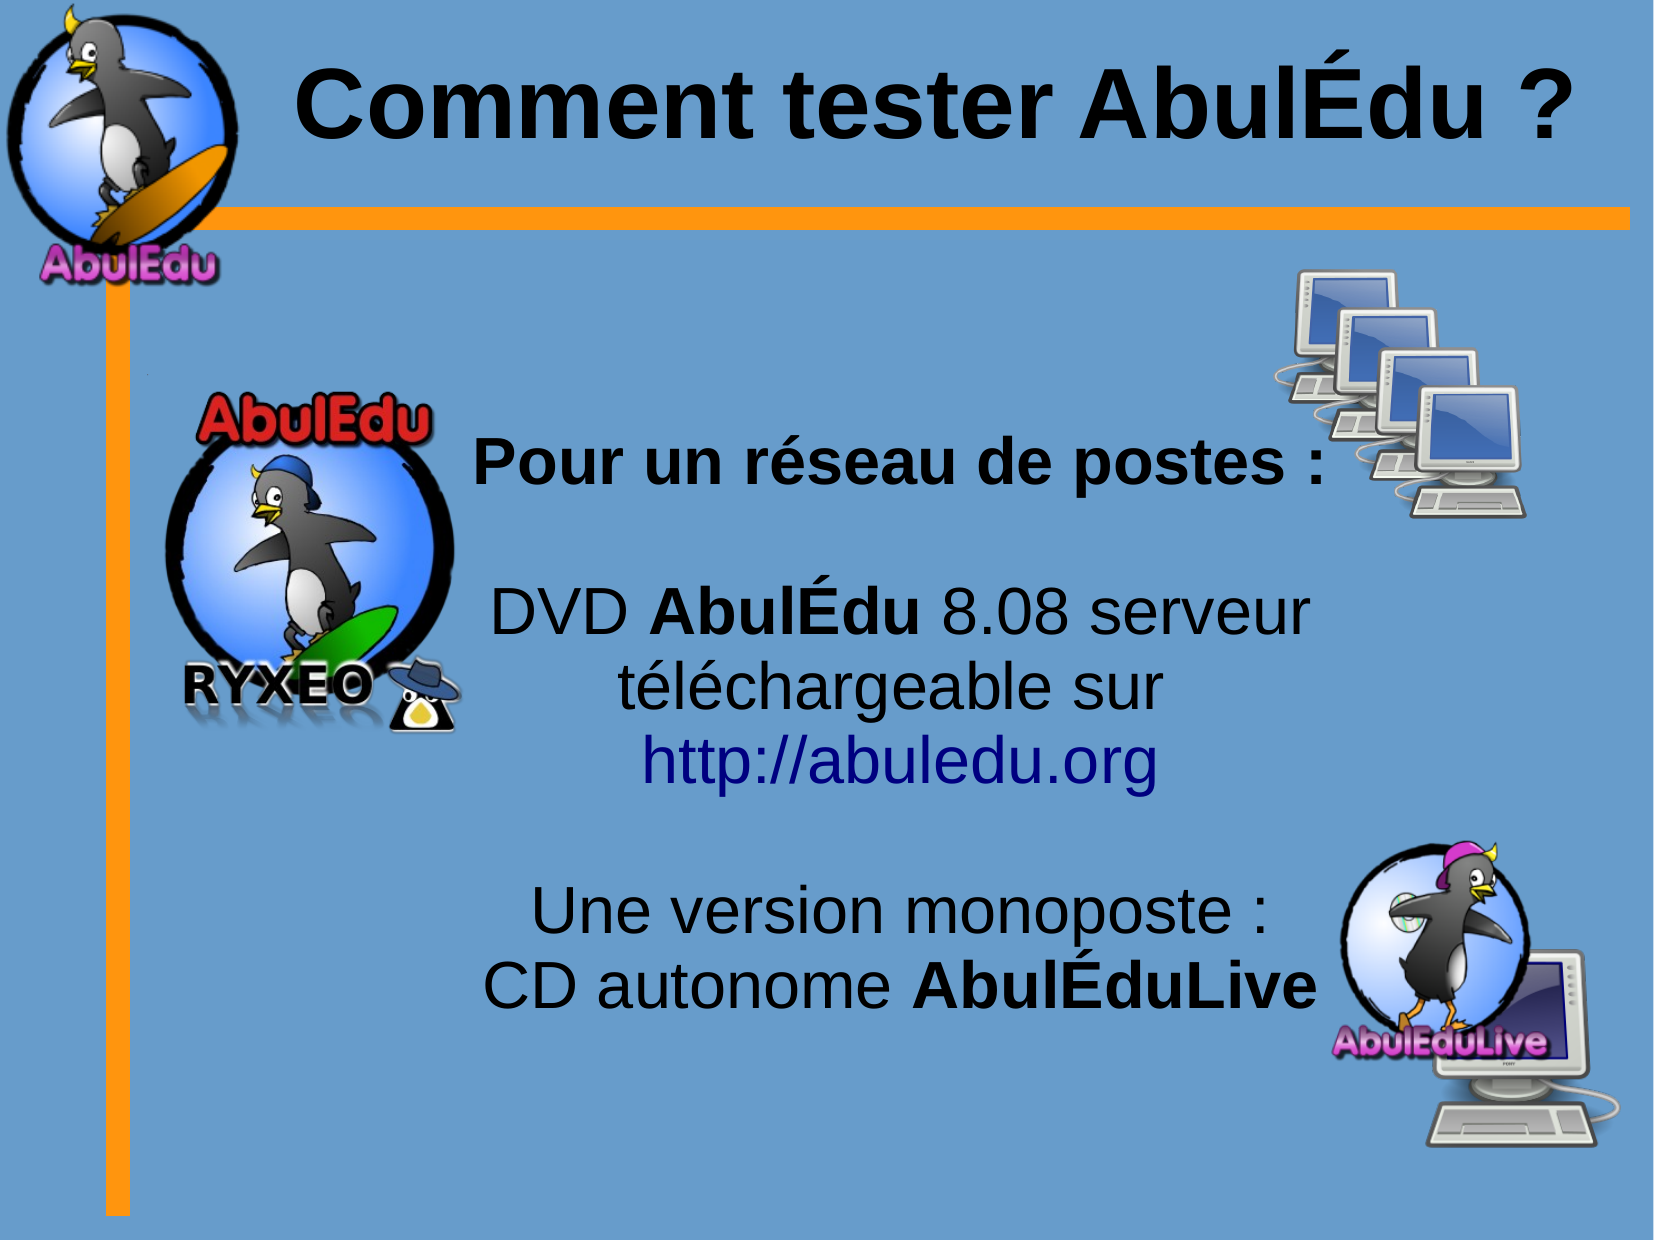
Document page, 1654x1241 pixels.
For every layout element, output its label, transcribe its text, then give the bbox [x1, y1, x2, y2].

picture [0, 0, 248, 292]
picture [1328, 834, 1624, 1152]
picture [1269, 265, 1530, 523]
subtitle Pour un réseau de postes : DVD AbulÉdu 8.08 serveur téléchargeable sur http://abuledu.org Une version monoposte : CD autonome AbulÉduLive [177, 383, 1625, 1063]
title Comment tester AbulÉdu ? [248, 0, 1636, 208]
picture [147, 374, 481, 739]
